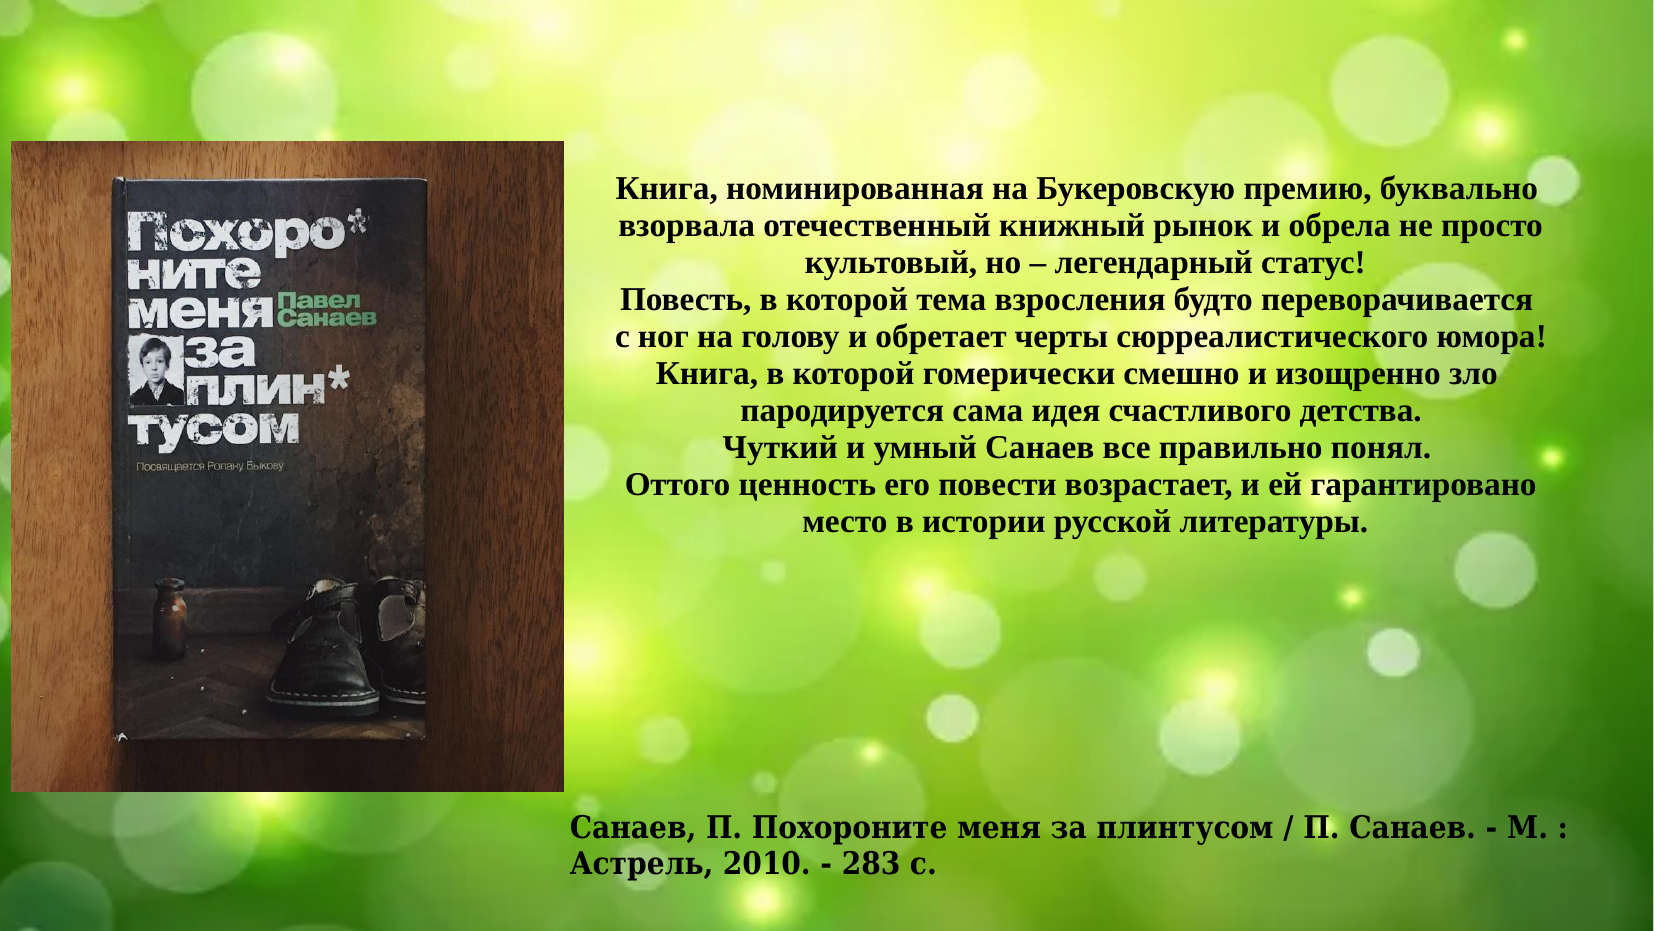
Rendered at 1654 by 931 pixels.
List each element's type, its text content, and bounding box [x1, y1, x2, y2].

picture [0, 0, 1654, 931]
text_box Санаев, П. Похороните меня за плинтусом / П. Санаев. - М. : Астрель, 2010. - 283 с. [555, 801, 1595, 890]
text_box Книга, номинированная на Букеровскую премию, буквально взорвала отечественный книжный рынок и обрела не просто культовый, но – легендарный статус! Повесть, в которой тема взросления будто переворачивается с ног на голову и обретает черты сюрреалистического юмора! Книга, в которой гомерически смешно и изощренно зло пародируется сама идея счастливого детства. Чуткий и умный Санаев все правильно понял. Оттого ценность его повести возрастает, и ей гарантировано место в истории русской литературы. [594, 162, 1569, 565]
